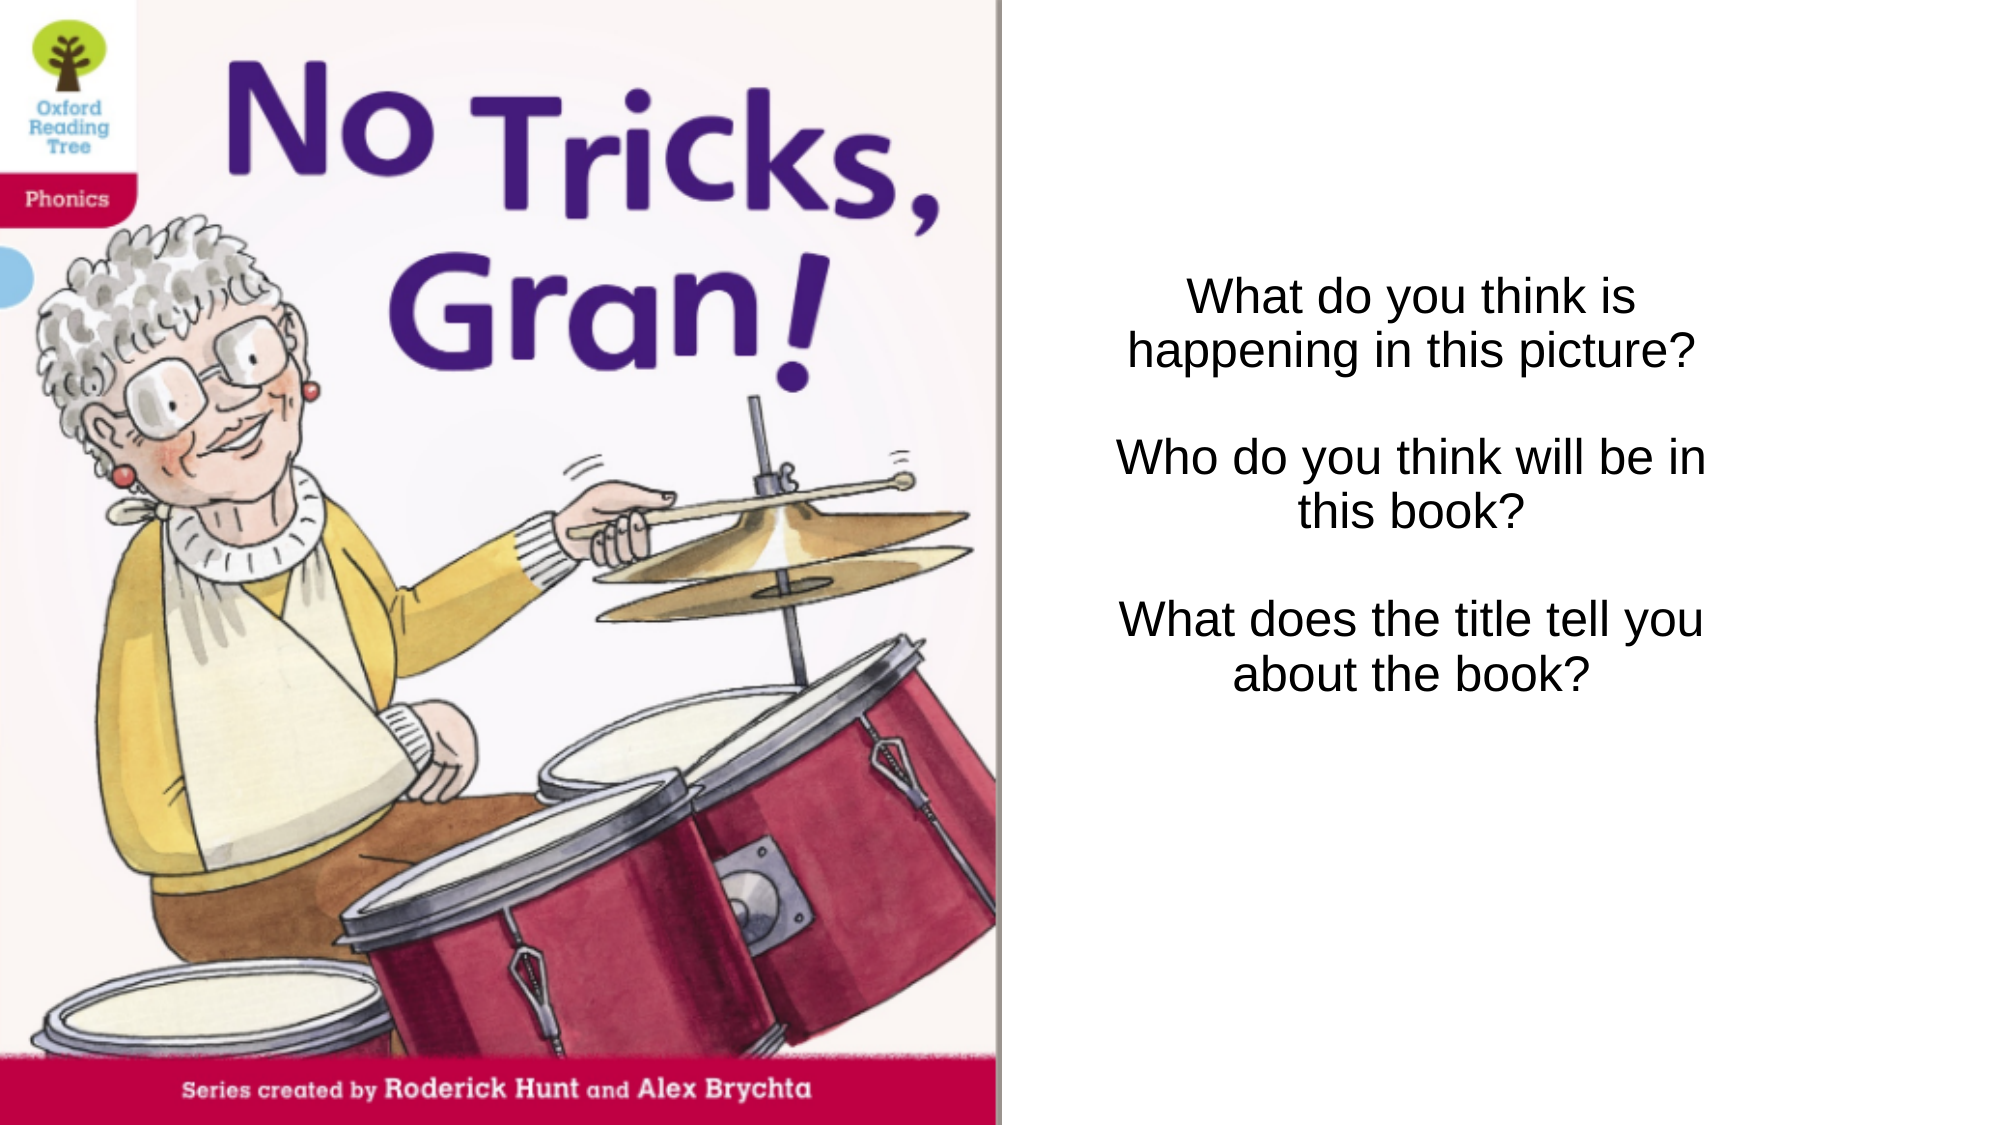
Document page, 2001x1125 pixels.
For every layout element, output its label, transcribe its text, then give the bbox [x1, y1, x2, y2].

picture [0, 0, 1002, 1125]
title What do you think is happening in this picture? Who do you think will be in this book? What does the title tell you about the book? [1100, 262, 1724, 660]
